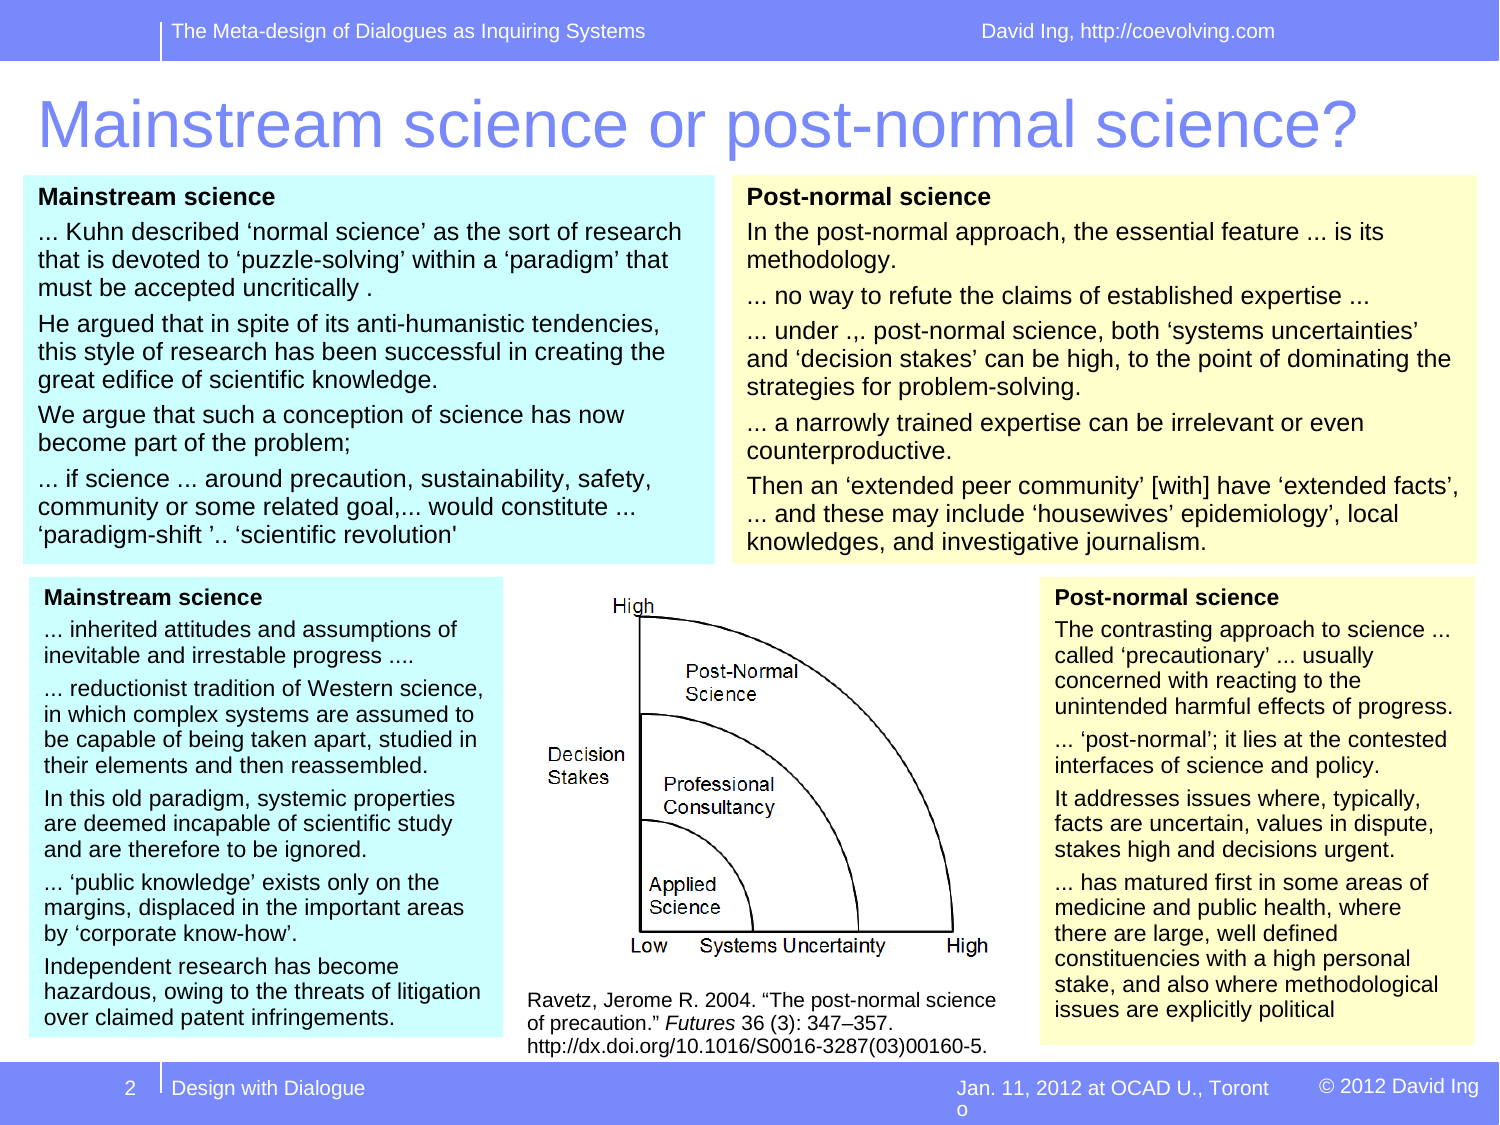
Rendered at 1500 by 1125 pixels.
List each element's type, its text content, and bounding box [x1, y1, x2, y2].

text_box Post-normal science In the post-normal approach, the essential feature ... is its methodology. ... no way to refute the claims of established expertise ... ... under .,. post-normal science, both ‘systems uncertainties’ and ‘decision stakes’ can be high, to the point of dominating the strategies for problem-solving. ... a narrowly trained expertise can be irrelevant or even counterproductive. Then an ‘extended peer community’ [with] have ‘extended facts’, ... and these may include ‘housewives’ epidemiology’, local knowledges, and investigative journalism. [731, 175, 1478, 564]
picture [543, 592, 994, 958]
text_box Mainstream science ... inherited attitudes and assumptions of inevitable and irrestable progress .... ... reductionist tradition of Western science, in which complex systems are assumed to be capable of being taken apart, studied in their elements and then reassembled. In this old paradigm, systemic properties are deemed incapable of scientific study and are therefore to be ignored. ... ‘public knowledge’ exists only on the margins, displaced in the important areas by ‘corporate know-how’. Independent research has become hazardous, owing to the threats of litigation over claimed patent infringements. [29, 576, 504, 1038]
text_box Post-normal science The contrasting approach to science ... called ‘precautionary’ ... usually concerned with reacting to the unintended harmful effects of progress. ... ‘post-normal’; it lies at the contested interfaces of science and policy. It addresses issues where, typically, facts are uncertain, values in dispute, stakes high and decisions urgent. ... has matured first in some areas of medicine and public health, where there are large, well defined constituencies with a high personal stake, and also where methodological issues are explicitly political [1039, 576, 1475, 1046]
title Mainstream science or post-normal science? [37, 90, 1463, 209]
text_box © 2012 David Ing [1275, 1065, 1495, 1105]
text_box Ravetz, Jerome R. 2004. “The post-normal science of precaution.” Futures 36 (3): 347–357. http://dx.doi.org/10.1016/S0016-3287(03)00160-5. [512, 981, 1026, 1074]
text_box Mainstream science ... Kuhn described ‘normal science’ as the sort of research that is devoted to ‘puzzle-solving’ within a ‘paradigm’ that must be accepted uncritically . He argued that in spite of its anti-humanistic tendencies, this style of research has been successful in creating the great edifice of scientific knowledge. We argue that such a conception of science has now become part of the problem; ... if science ... around precaution, sustainability, safety, community or some related goal,... would constitute ... ‘paradigm-shift ’.. ‘scientific revolution' [23, 175, 715, 565]
